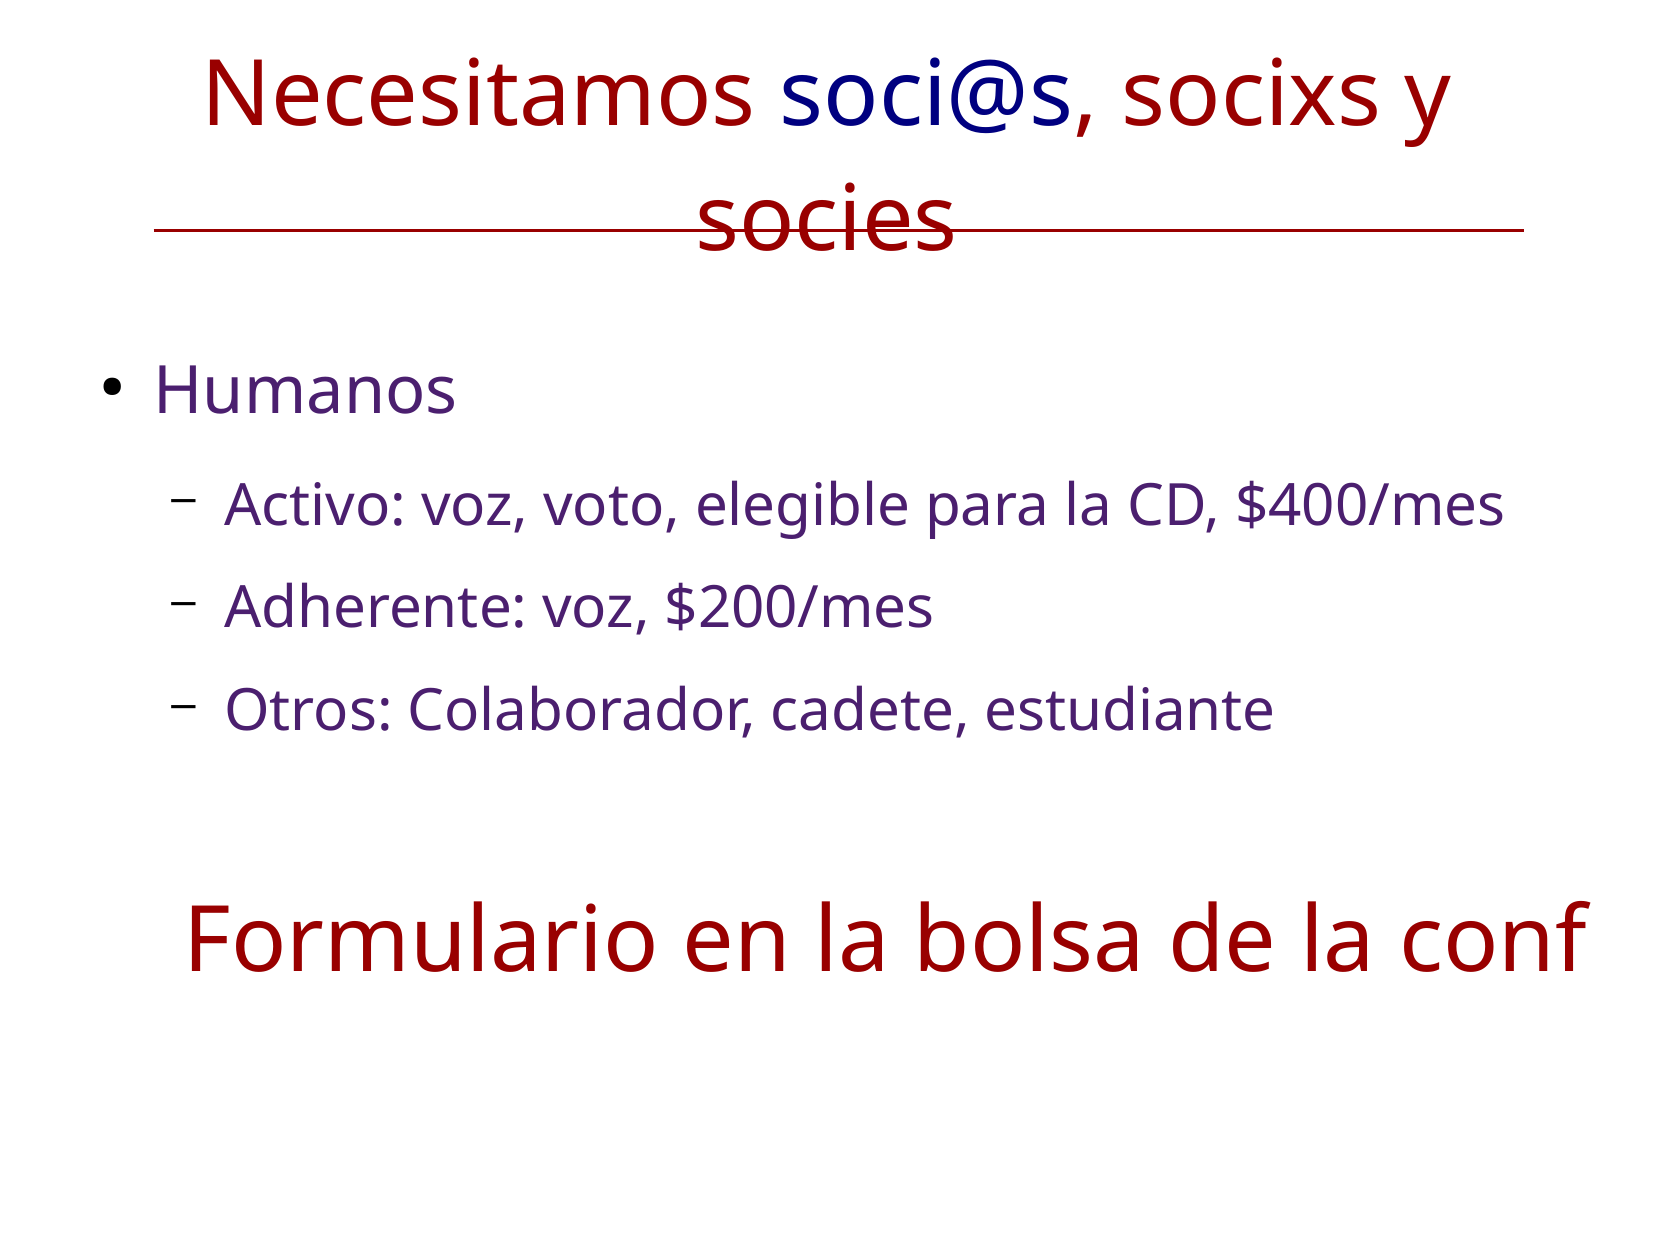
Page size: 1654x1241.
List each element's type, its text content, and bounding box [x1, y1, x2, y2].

list Humanos Activo: voz, voto, elegible para la CD, $400/mes Adherente: voz, $200/mes Otros: Colaborador, cadete, estudiante [82, 342, 1571, 1062]
title Formulario en la bolsa de la conf [177, 832, 1595, 1040]
title Necesitamos soci@s, socixs y socies [82, 49, 1571, 257]
